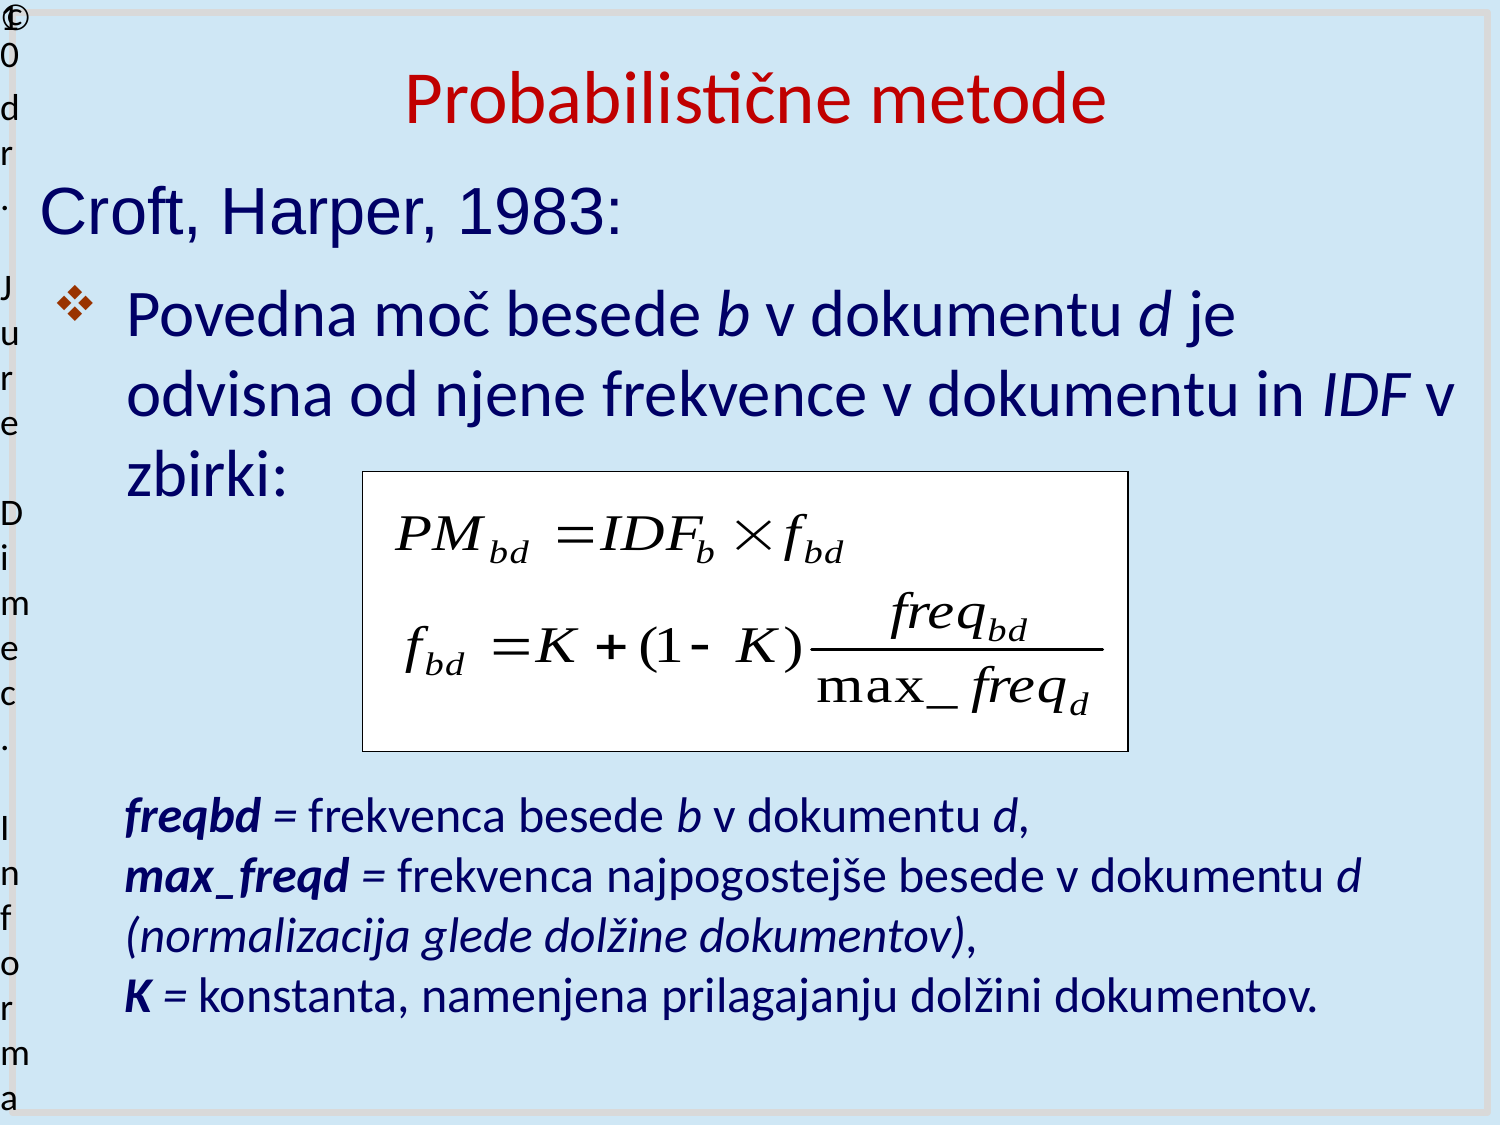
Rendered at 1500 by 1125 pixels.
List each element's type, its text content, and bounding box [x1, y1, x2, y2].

title Probabilistične metode [37, 37, 1475, 150]
chart [385, 501, 1117, 732]
picture [383, 500, 1115, 730]
text_box [362, 471, 1129, 752]
list Povedna moč besede b v dokumentu d je odvisna od njene frekvence v dokumentu in IDF v zbirki: [37, 262, 1475, 1050]
text_box freqbd = frekvenca besede b v dokumentu d, max_freqd = frekvenca najpogostejše besede v dokumentu d (normalizacija glede dolžine dokumentov), K = konstanta, namenjena prilagajanju dolžini dokumentov. [109, 774, 1475, 1030]
text_box Croft, Harper, 1983: [24, 160, 663, 256]
